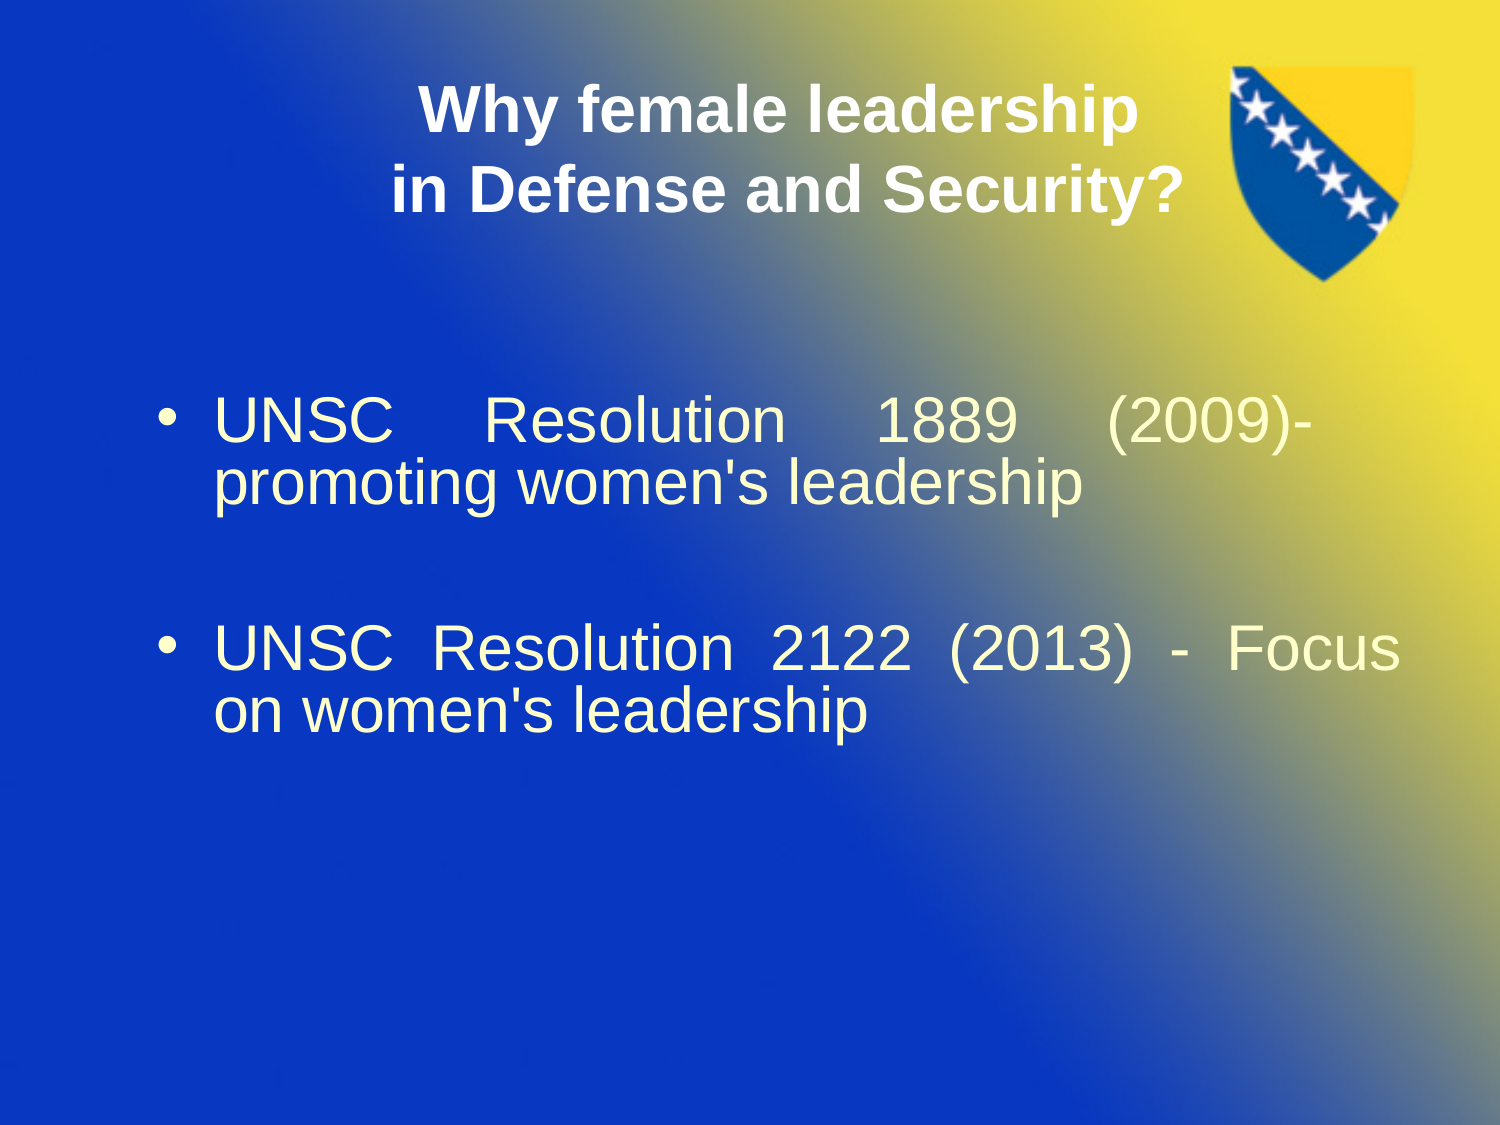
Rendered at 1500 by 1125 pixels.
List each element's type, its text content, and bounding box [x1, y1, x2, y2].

list UNSC Resolution 1889 (2009)- promoting women's leadership UNSC Resolution 2122 (2013) - Focus on women's leadership [141, 385, 1417, 953]
picture [0, 0, 1500, 1125]
title Why female leadership in Defense and Security? [100, 113, 1459, 259]
